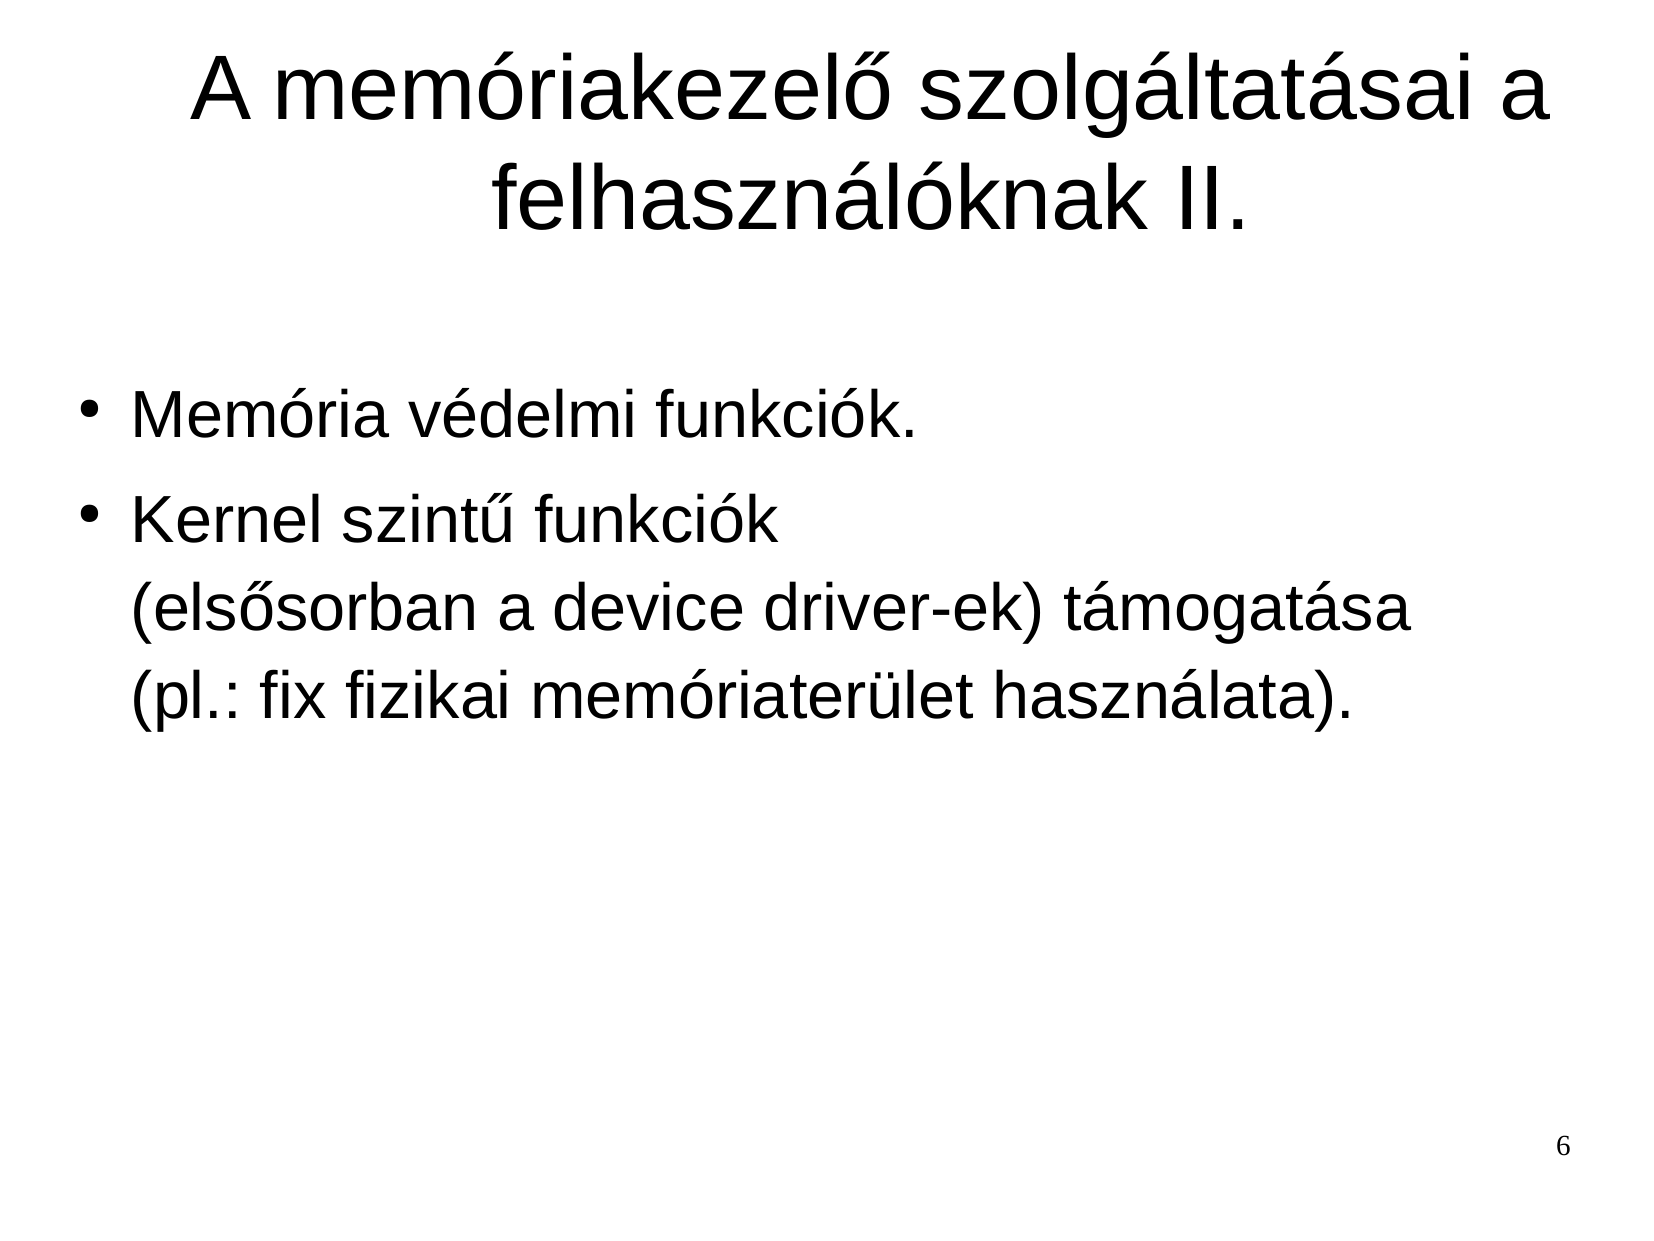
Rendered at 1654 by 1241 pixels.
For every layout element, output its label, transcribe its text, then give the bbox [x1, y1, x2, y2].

title A memóriakezelő szolgáltatásai a felhasználóknak II. [123, 34, 1585, 241]
list Memória védelmi funkciók. Kernel szintű funkciók (elsősorban a device driver-ek) támogatása (pl.: fix fizikai memóriaterület használata). [45, 268, 1654, 1024]
